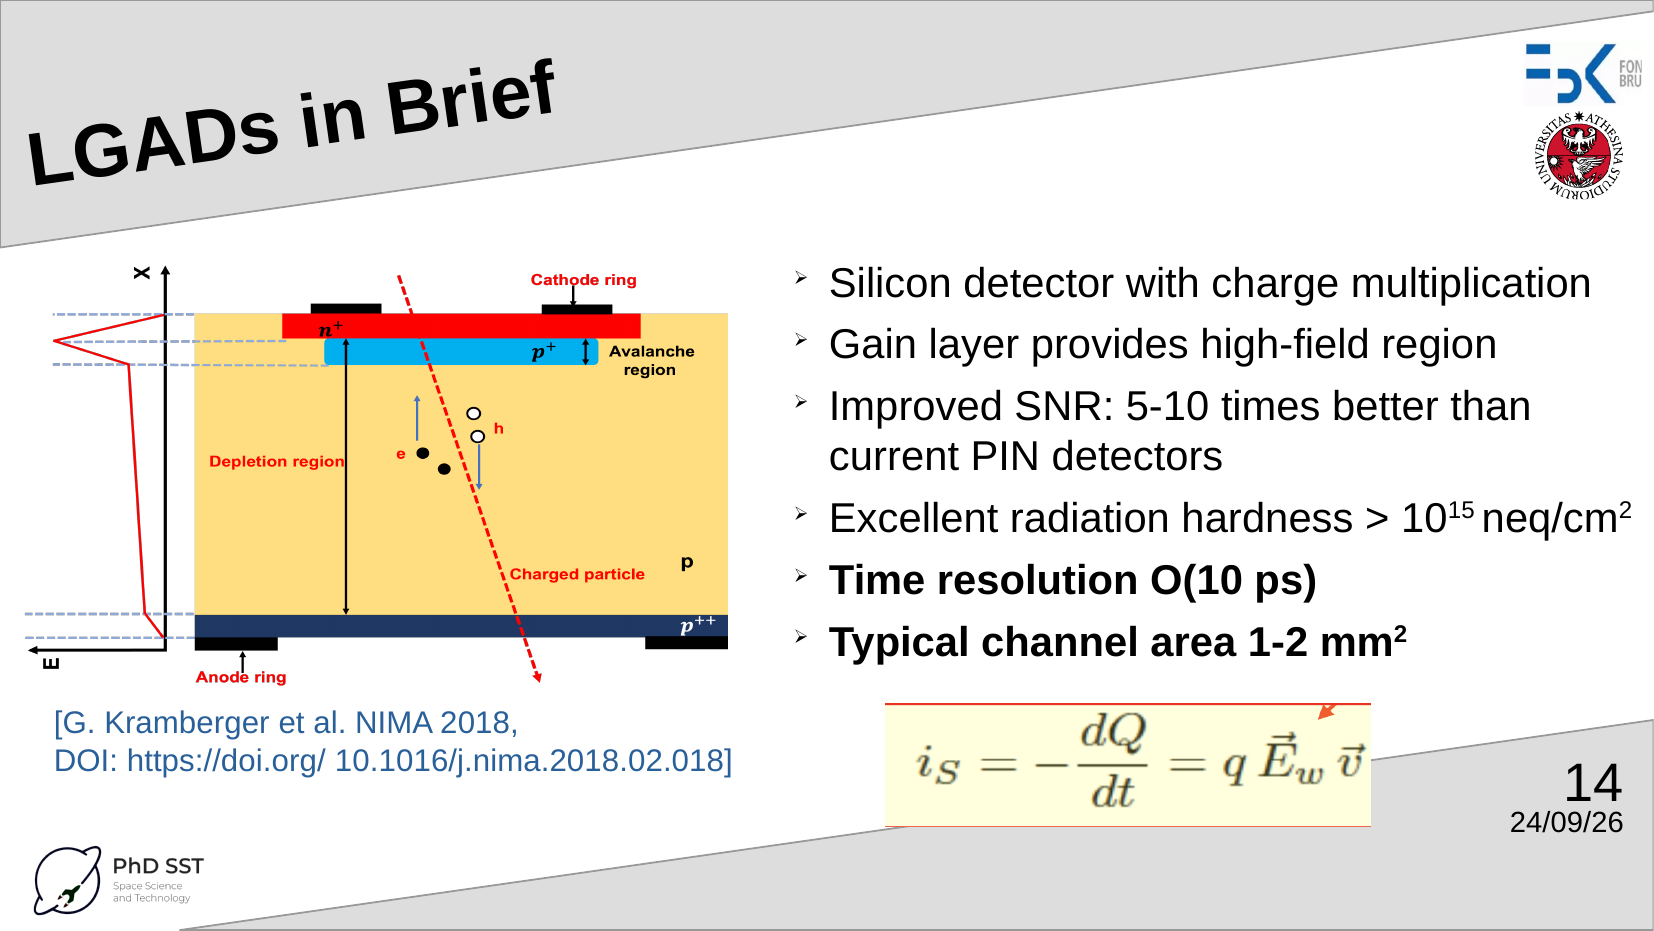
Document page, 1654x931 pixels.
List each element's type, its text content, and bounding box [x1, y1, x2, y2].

picture [1523, 41, 1642, 106]
picture [1535, 111, 1625, 200]
picture [17, 254, 728, 695]
picture [29, 840, 207, 916]
picture [885, 703, 1371, 827]
text_box [G. Kramberger et al. NIMA 2018, DOI: https://doi.org/ 10.1016/j.nima.2018.02.018] [39, 695, 768, 798]
title LGADs in Brief [16, 0, 659, 239]
text_box Silicon detector with charge multiplication Gain layer provides high-field region Improved SNR: 5-10 times better than current PIN detectors Excellent radiation hardness > 1015 neq/cm2 Time resolution O(10 ps) Typical channel area 1-2 mm2 [778, 247, 1654, 673]
